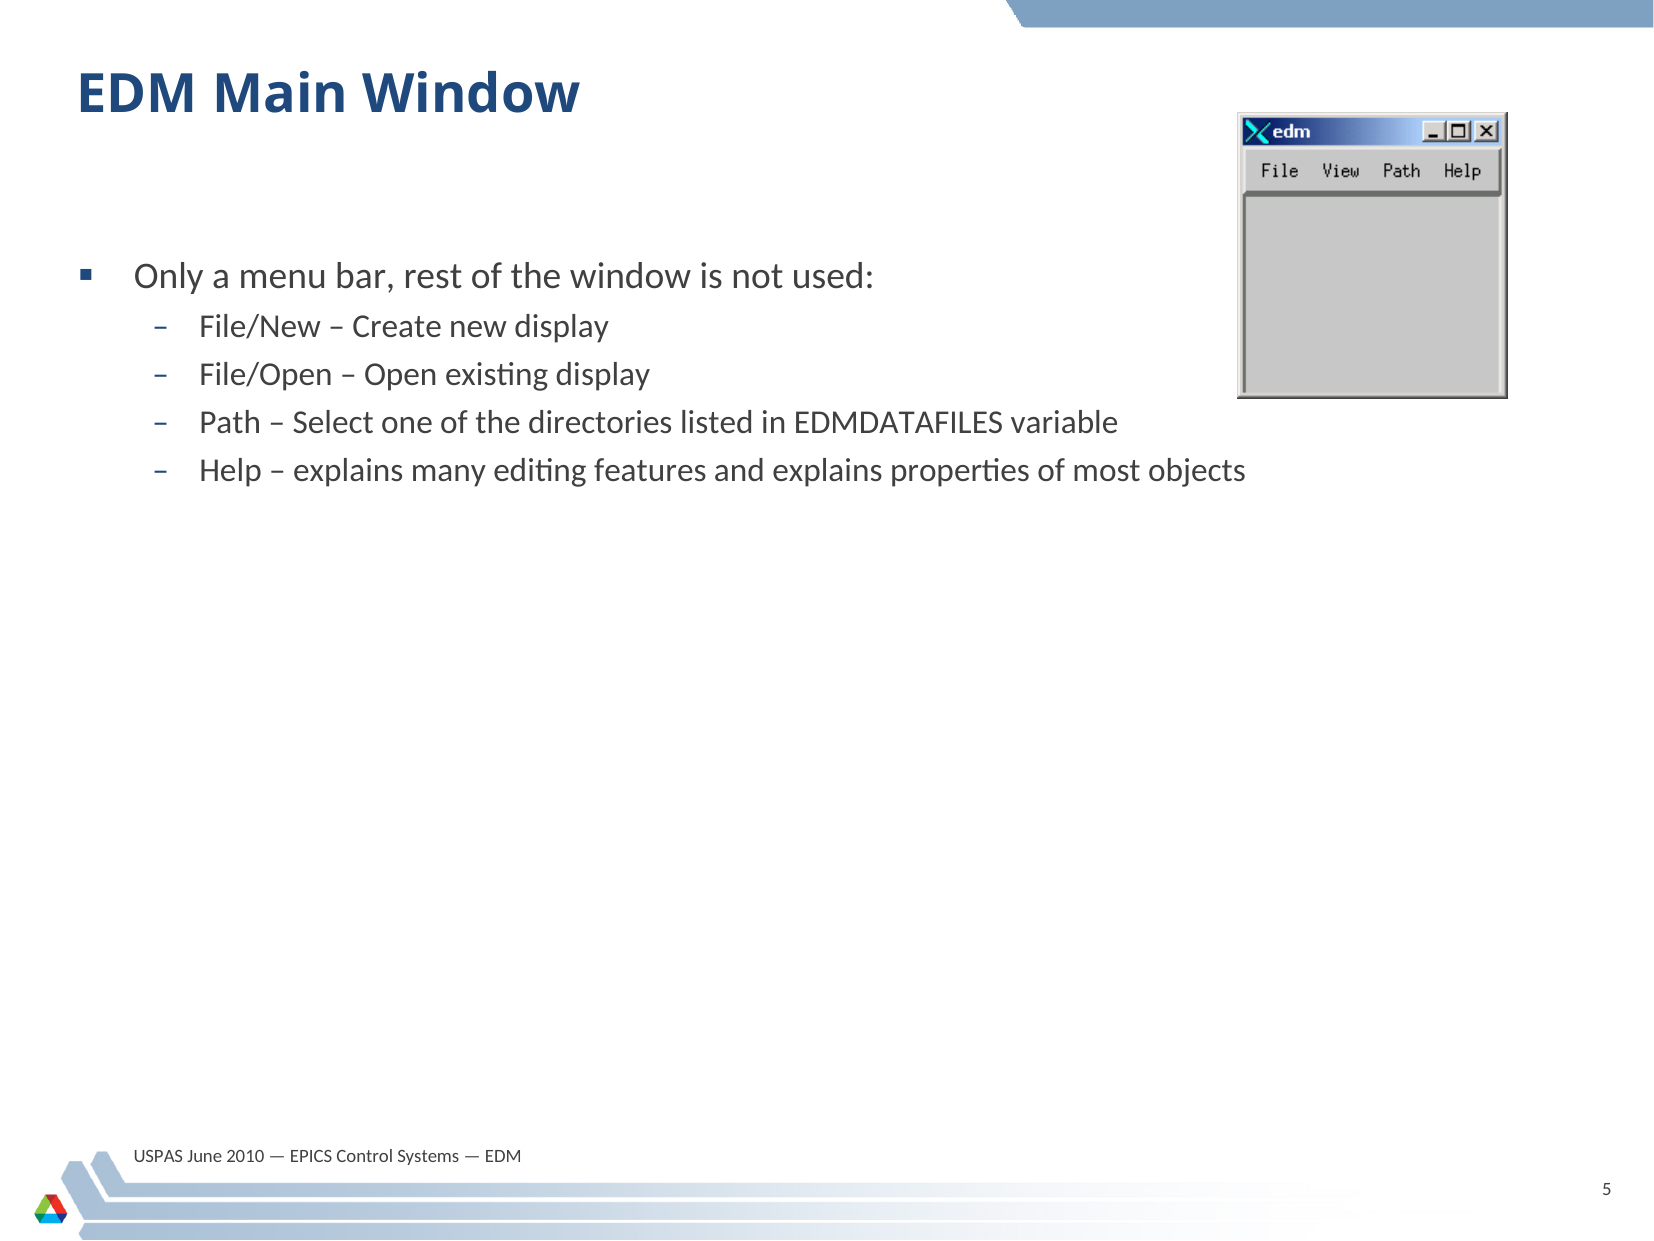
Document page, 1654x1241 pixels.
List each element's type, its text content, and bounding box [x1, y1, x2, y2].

picture [0, 1143, 1654, 1240]
picture [0, 0, 1654, 29]
list Only a menu bar, rest of the window is not used: File/New – Create new display File/Open – Open existing display Path – Select one of the directories listed in EDMDATAFILES variable Help – explains many editing features and explains properties of most objects [62, 253, 1498, 816]
title EDM Main Window [61, 39, 1500, 143]
picture [1237, 112, 1508, 399]
